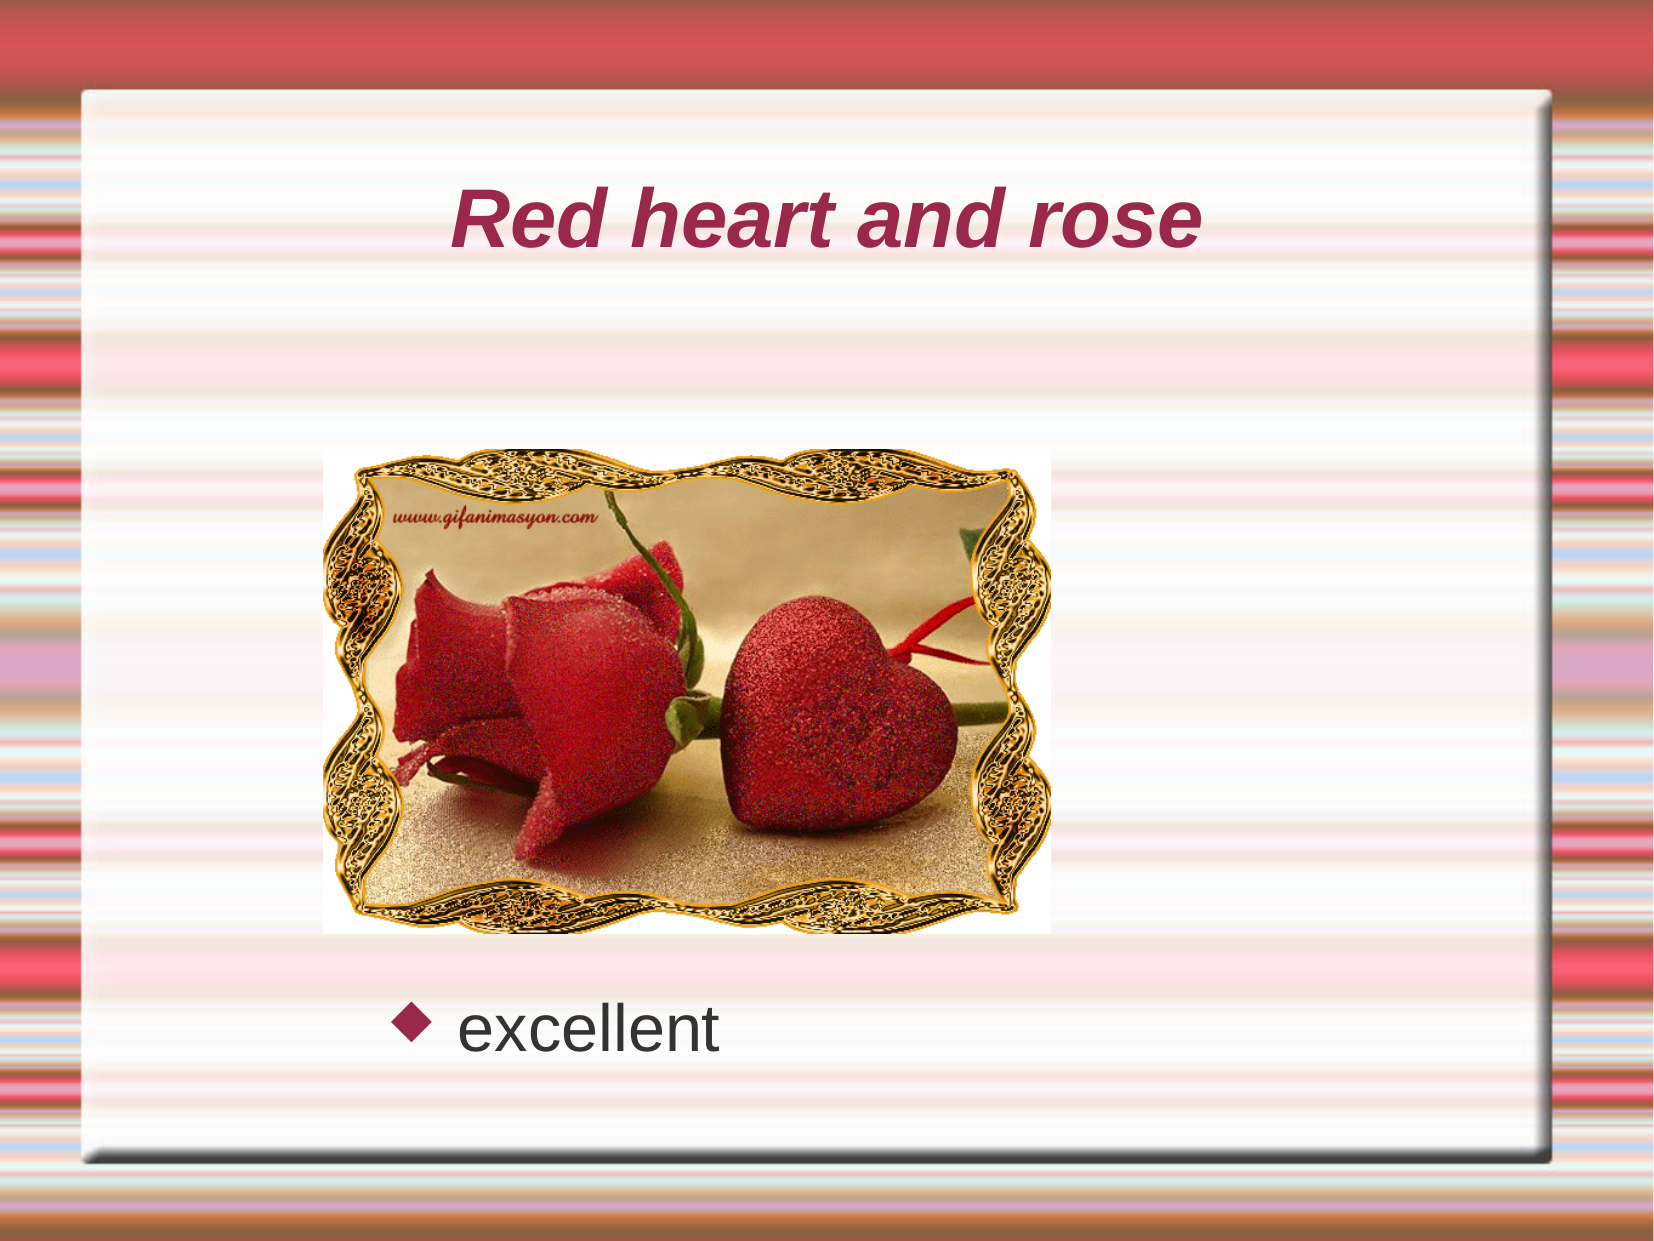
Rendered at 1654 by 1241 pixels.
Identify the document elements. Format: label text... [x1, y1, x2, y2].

title Red heart and rose [121, 114, 1534, 322]
list excellent [375, 991, 1102, 1241]
picture [0, 0, 1654, 1241]
